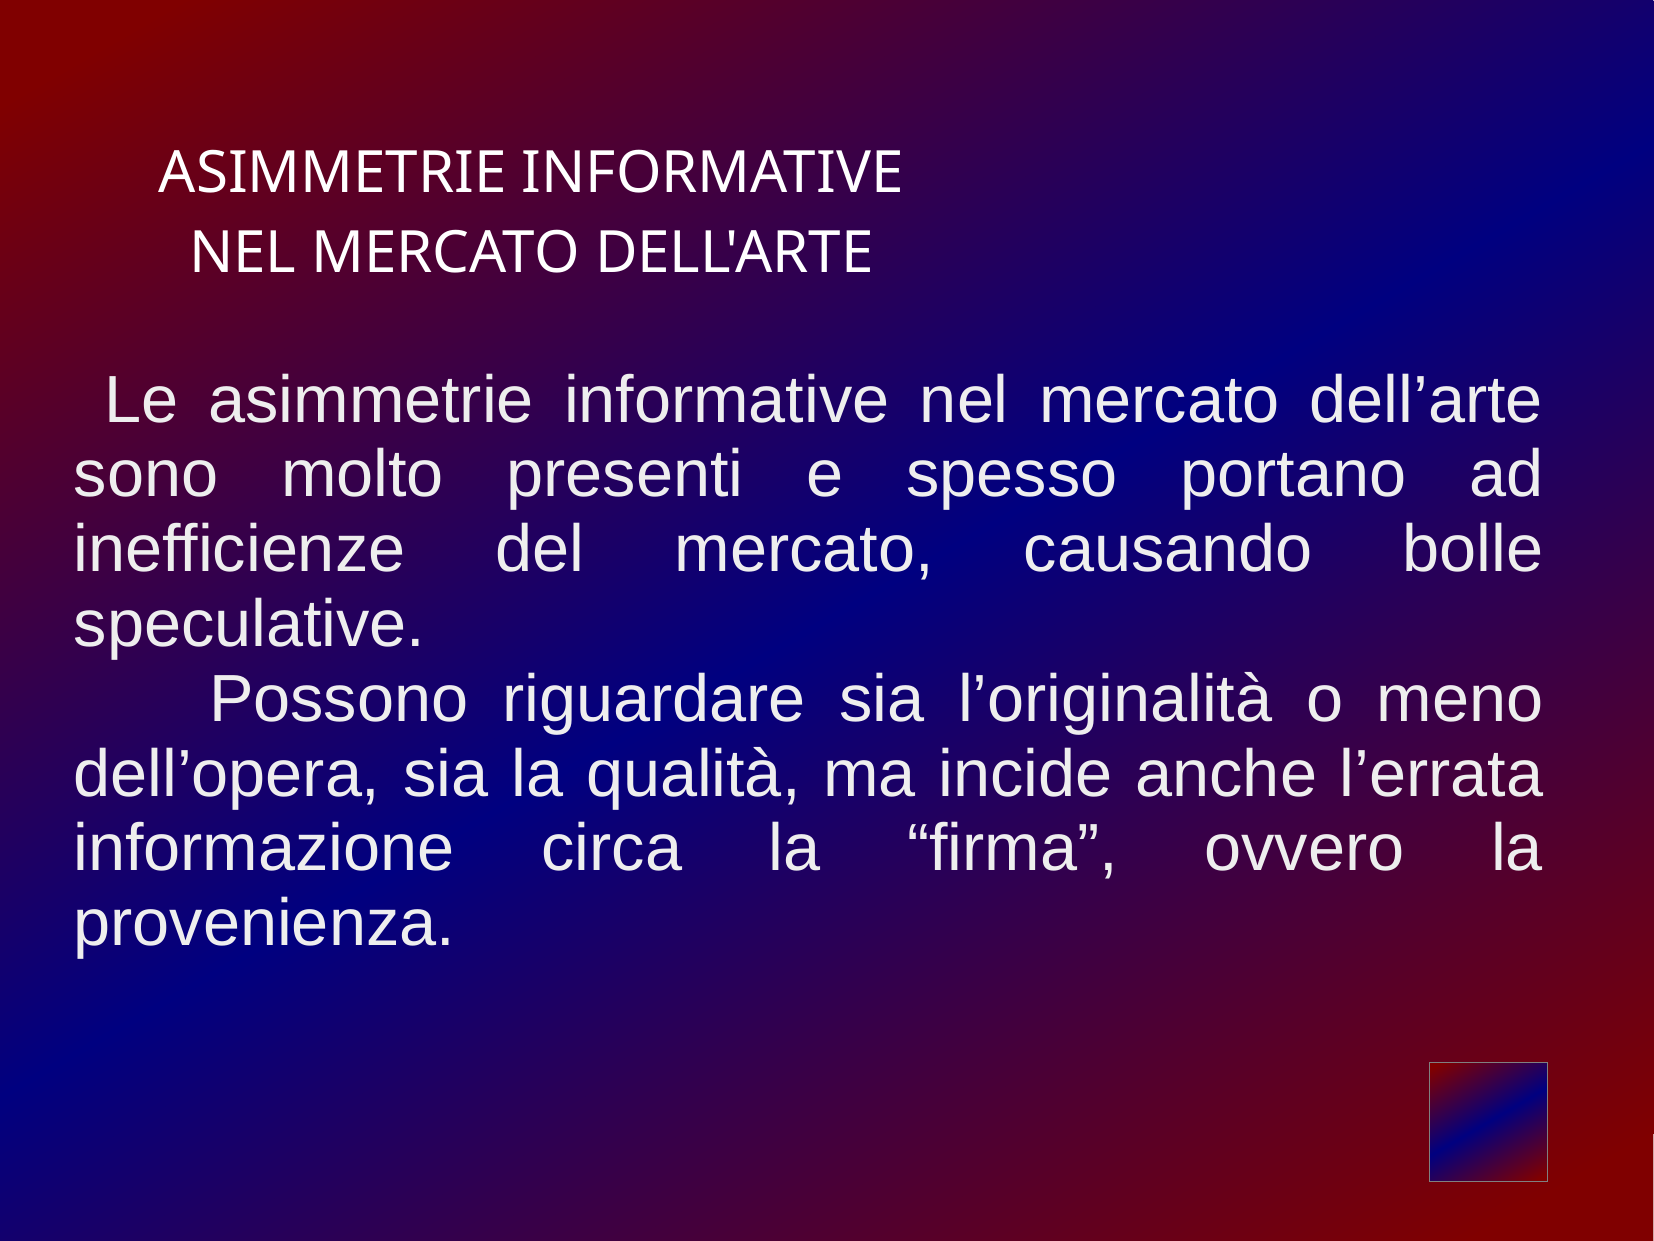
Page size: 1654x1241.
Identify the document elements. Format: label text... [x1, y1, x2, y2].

text_box ASIMMETRIE INFORMATIVE NEL MERCATO DELL'ARTE [94, 123, 969, 291]
text_box [1429, 1062, 1548, 1182]
text_box Le asimmetrie informative nel mercato dell’arte sono molto presenti e spesso portano ad inefficienze del mercato, causando bolle speculative. Possono riguardare sia l’originalità o meno dell’opera, sia la qualità, ma incide anche l’errata informazione circa la “firma”, ovvero la provenienza. [59, 354, 1560, 1024]
text_box [165, 1039, 1300, 1111]
